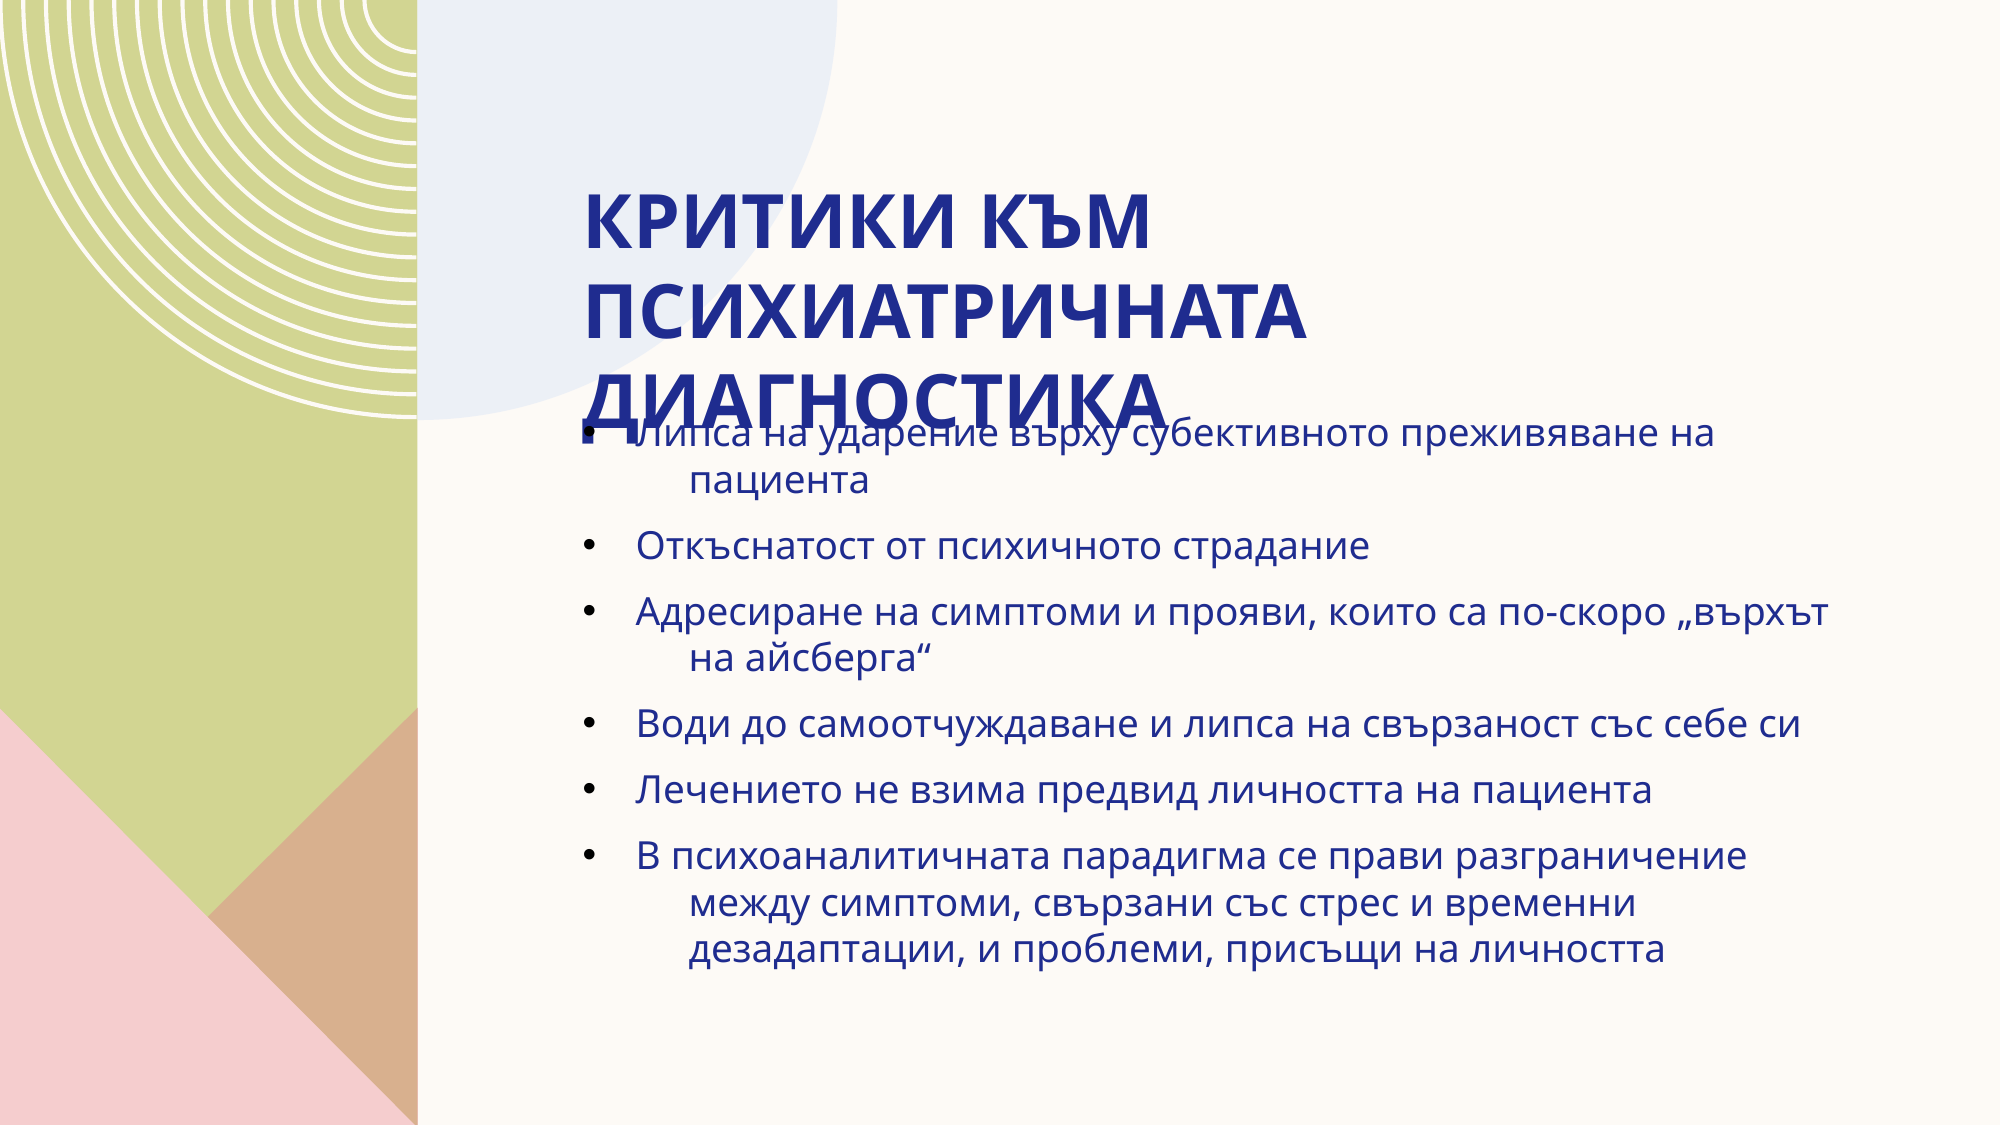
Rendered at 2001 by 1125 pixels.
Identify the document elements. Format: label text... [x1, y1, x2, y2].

list Липса на ударение върху субективното преживяване на пациента Откъснатост от психичното страдание Адресиране на симптоми и прояви, които са по-скоро „върхът на айсберга“ Води до самоотчуждаване и липса на свързаност със себе си Лечението не взима предвид личността на пациента В психоаналитичната парадигма се прави разграничение между симптоми, свързани със стрес и временни дезадаптации, и проблеми, присъщи на личността [567, 408, 1875, 982]
title Критики към психиатричната диагностика [567, 173, 1875, 337]
